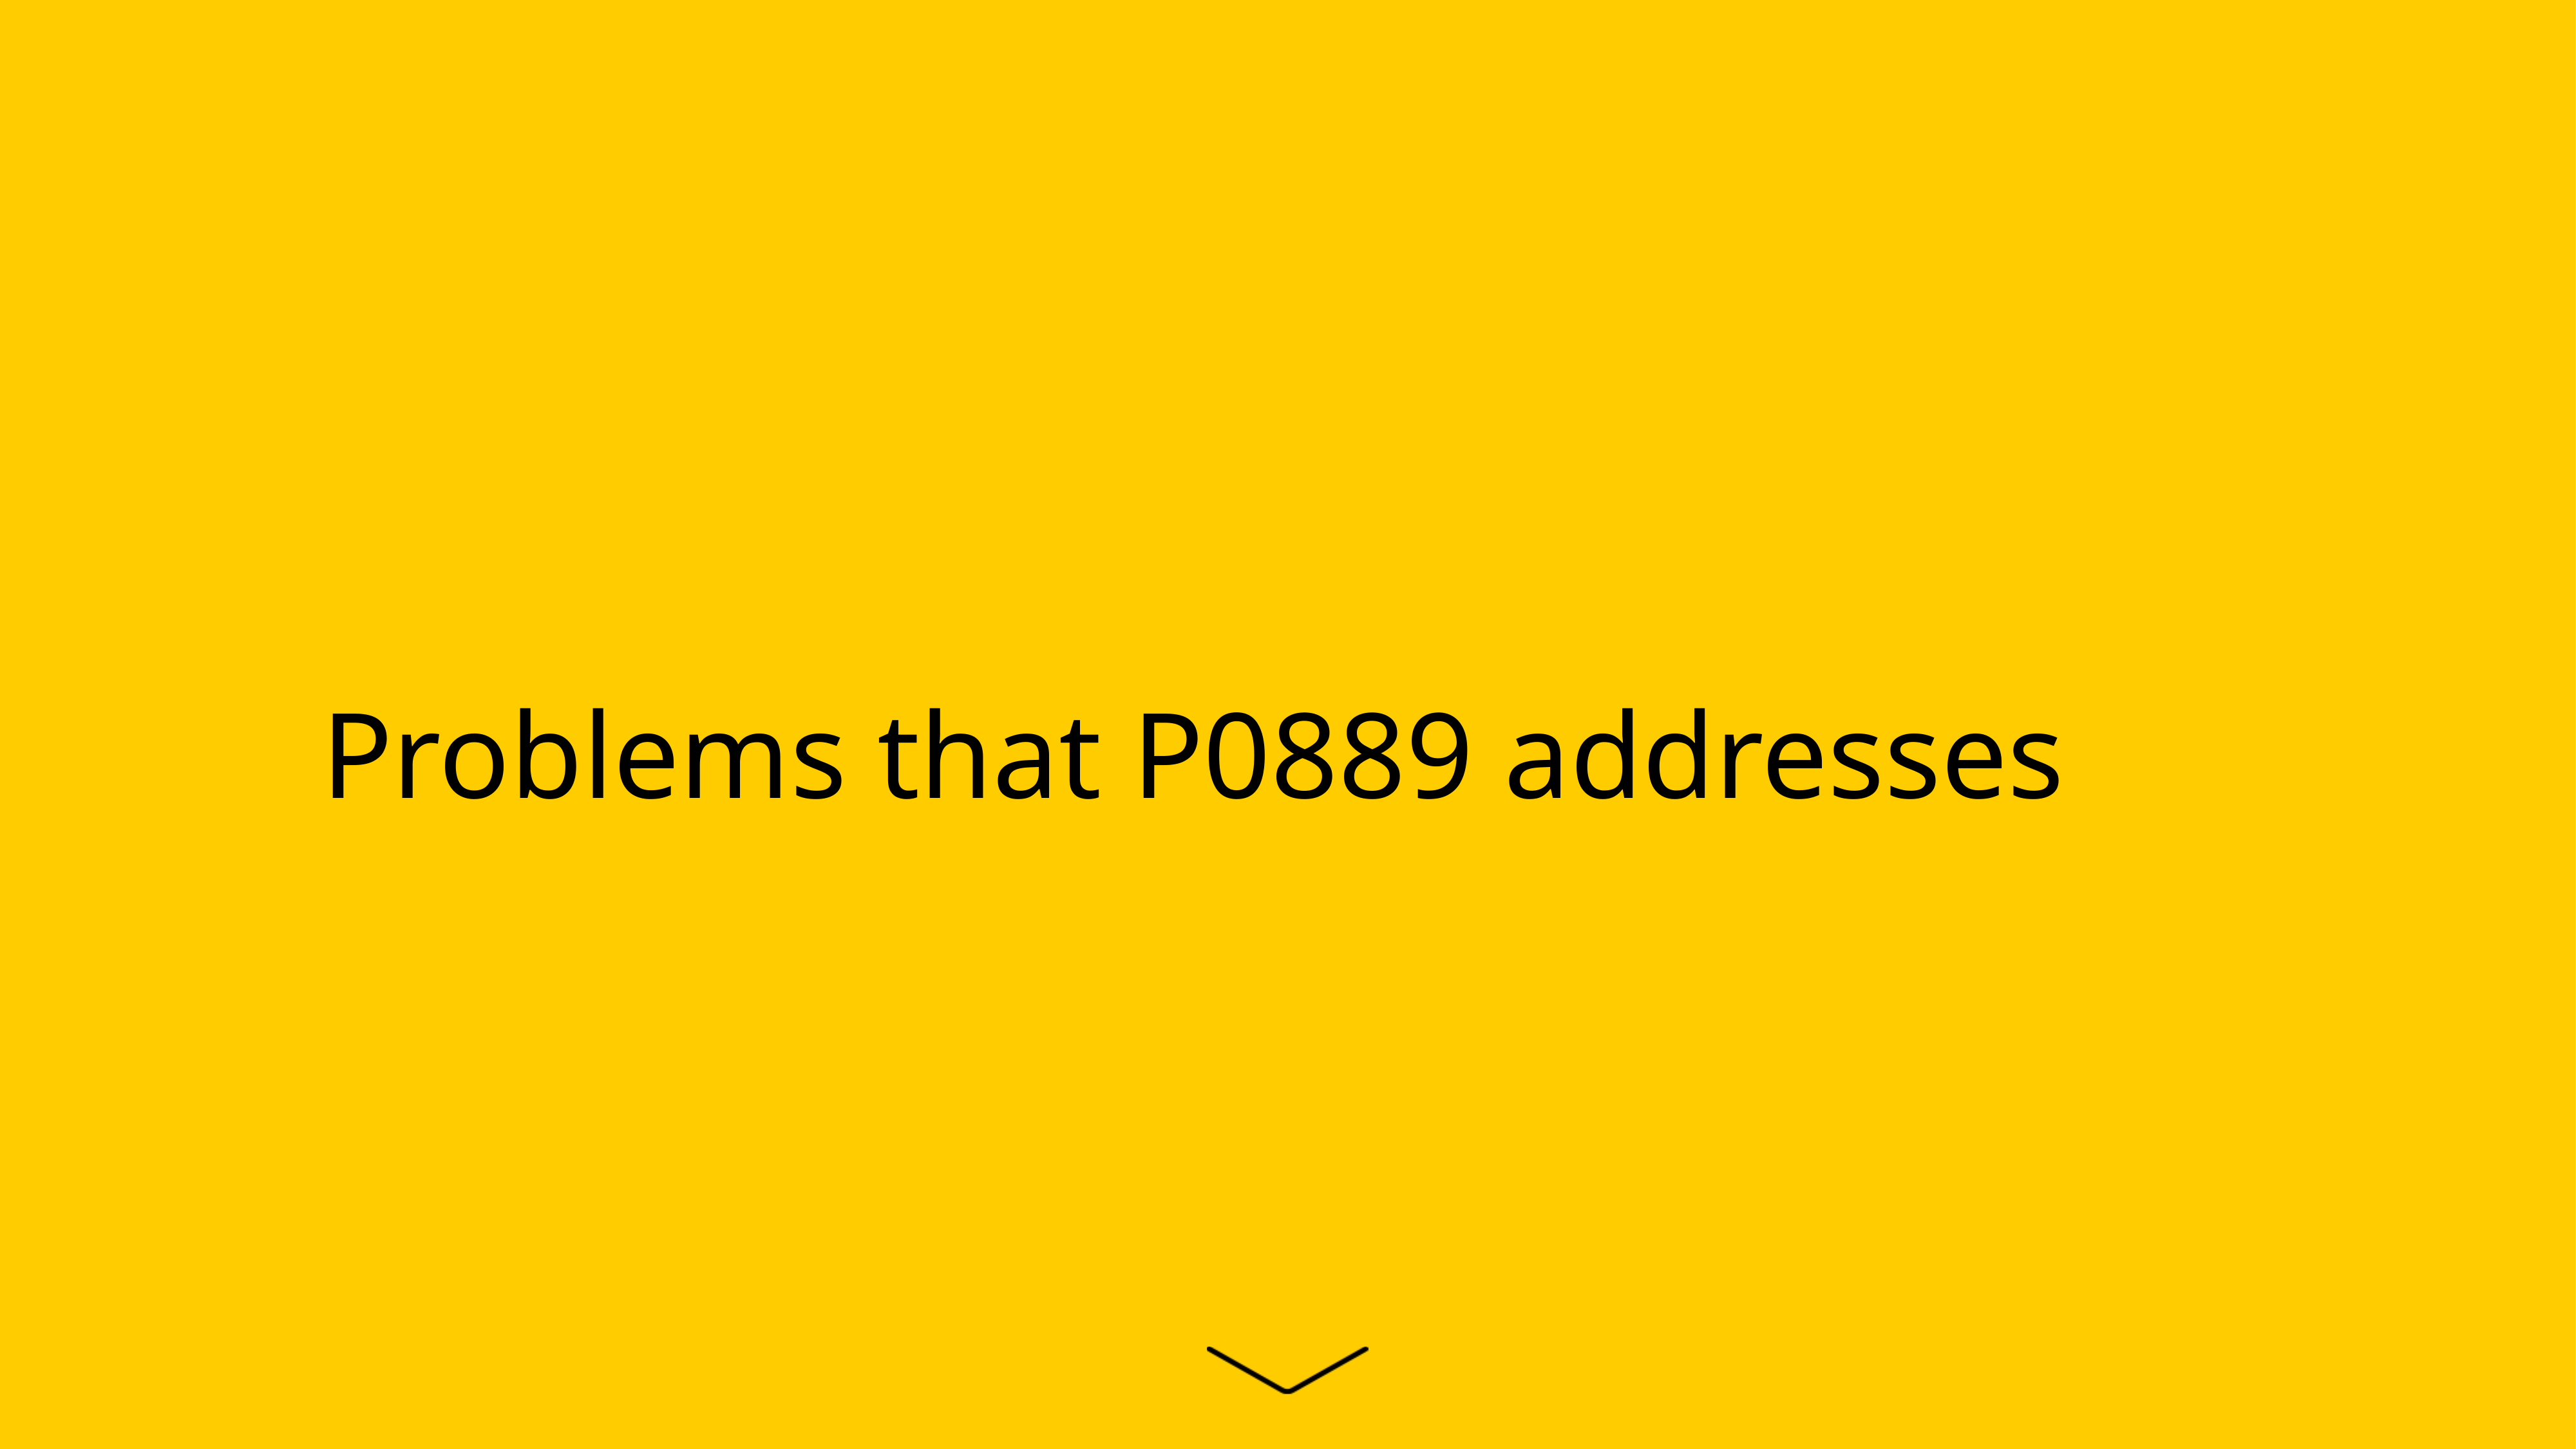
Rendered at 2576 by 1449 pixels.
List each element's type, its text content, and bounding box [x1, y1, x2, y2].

title Problems that P0889 addresses [321, 429, 2253, 1074]
picture [1207, 1347, 1368, 1396]
